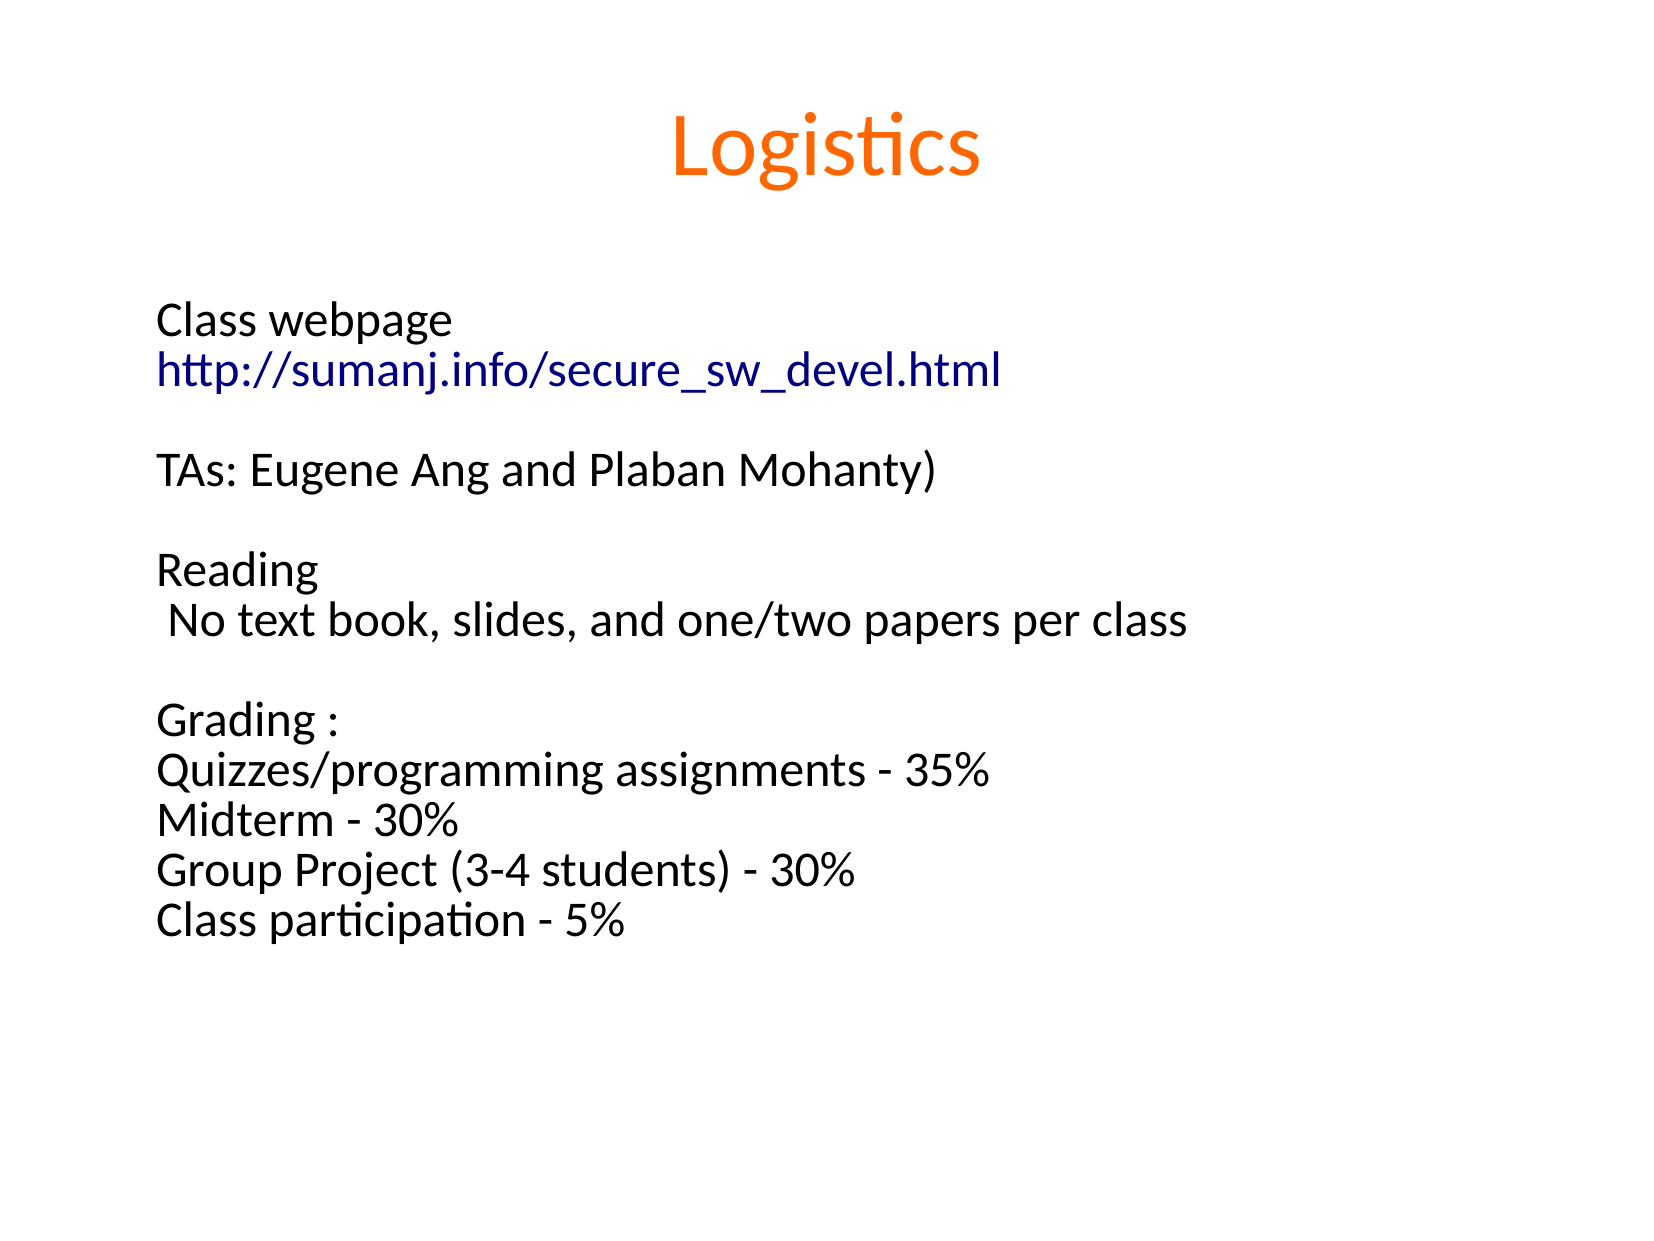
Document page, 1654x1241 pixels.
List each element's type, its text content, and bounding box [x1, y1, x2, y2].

text_box Class webpage http://sumanj.info/secure_sw_devel.html TAs: Eugene Ang and Plaban Mohanty) Reading No text book, slides, and one/two papers per class Grading : Quizzes/programming assignments - 35% Midterm - 30% Group Project (3-4 students) - 30% Class participation - 5% [141, 291, 1501, 1158]
title Logistics [82, 49, 1571, 257]
